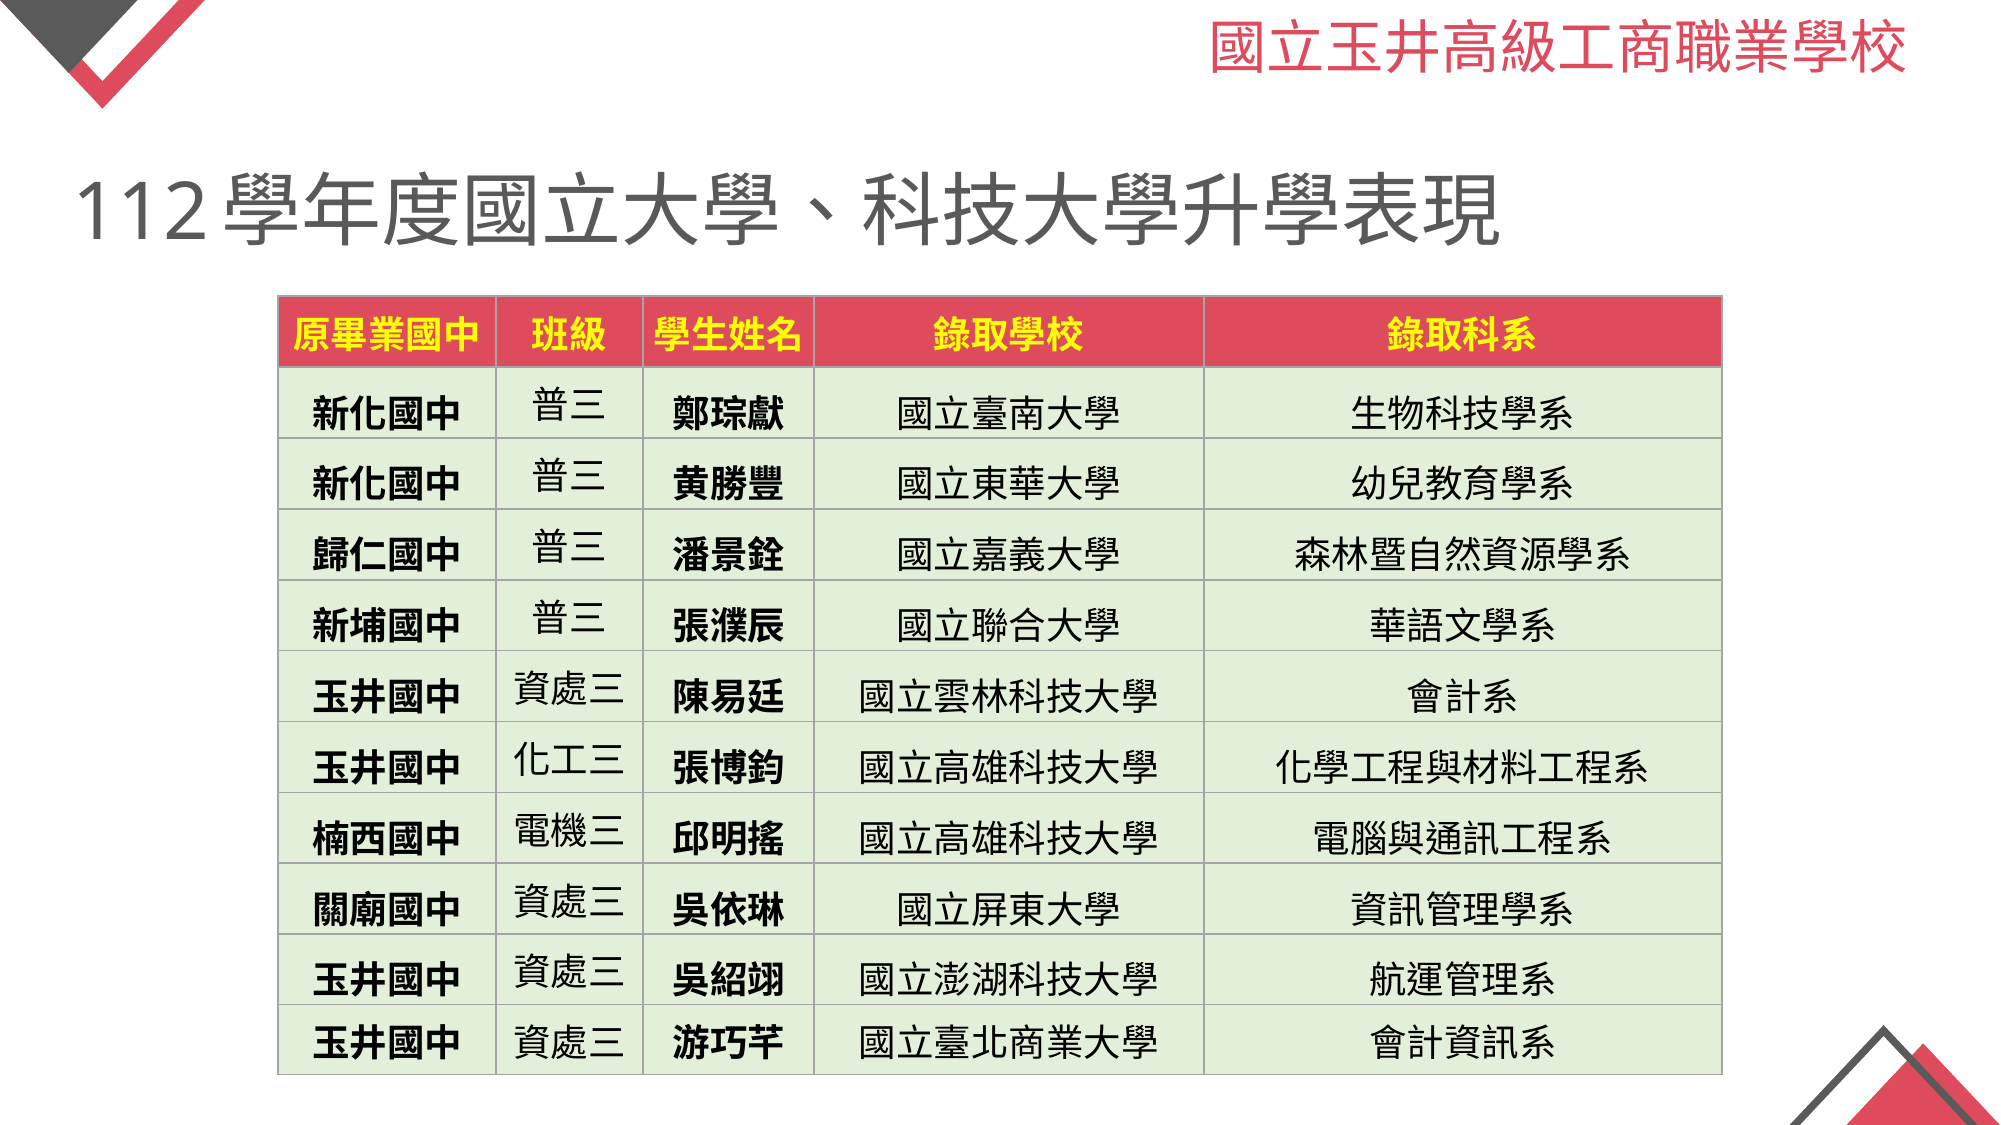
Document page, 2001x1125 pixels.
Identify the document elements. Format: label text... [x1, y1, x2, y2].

table_cell 會計系 [1205, 651, 1721, 721]
table_cell 吳依琳 [644, 864, 813, 933]
table_cell 國立澎湖科技大學 [815, 935, 1203, 1004]
table_cell 玉井國中 [279, 1005, 495, 1074]
table_cell 新化國中 [279, 368, 495, 437]
table_cell 資訊管理學系 [1205, 864, 1721, 933]
table_cell 玉井國中 [279, 935, 495, 1004]
table_cell 玉井國中 [279, 651, 495, 721]
table_cell 邱明搖 [644, 793, 813, 862]
table_cell 陳易廷 [644, 651, 813, 721]
table_cell 張博鈞 [644, 722, 813, 792]
table_header 班級 [497, 297, 642, 366]
table_cell 資處三 [497, 935, 642, 1004]
table_cell 黄勝豐 [644, 439, 813, 508]
table_cell 國立高雄科技大學 [815, 722, 1203, 792]
text_box [1789, 1025, 2000, 1125]
table_cell 國立嘉義大學 [815, 510, 1203, 579]
table_cell 新化國中 [279, 439, 495, 508]
table_cell 楠西國中 [279, 793, 495, 862]
table_header 學生姓名 [644, 297, 813, 366]
table_cell 吳紹翊 [644, 935, 813, 1004]
table_cell 化工三 [497, 722, 642, 792]
table_cell 普三 [497, 368, 642, 437]
table_cell 國立屏東大學 [815, 864, 1203, 933]
table_cell 國立臺北商業大學 [815, 1005, 1203, 1074]
table_cell 國立高雄科技大學 [815, 793, 1203, 862]
table_cell 幼兒教育學系 [1205, 439, 1721, 508]
table_cell 潘景銓 [644, 510, 813, 579]
table_cell 電機三 [497, 793, 642, 862]
table_cell 資處三 [497, 1005, 642, 1074]
table_cell 關廟國中 [279, 864, 495, 933]
table_cell 生物科技學系 [1205, 368, 1721, 437]
table_cell 普三 [497, 510, 642, 579]
table_cell 資處三 [497, 864, 642, 933]
table_cell 森林暨自然資源學系 [1205, 510, 1721, 579]
table_cell 國立東華大學 [815, 439, 1203, 508]
table_cell 資處三 [497, 651, 642, 721]
table_cell 化學工程與材料工程系 [1205, 722, 1721, 792]
text_box 112學年度國立大學、科技大學升學表現 [15, 110, 1558, 265]
table_header 錄取科系 [1205, 297, 1721, 366]
table_cell 普三 [497, 581, 642, 650]
table_cell 鄭琮獻 [644, 368, 813, 437]
table_cell 游巧芊 [644, 1005, 813, 1074]
table_cell 國立雲林科技大學 [815, 651, 1203, 721]
table_cell 國立聯合大學 [815, 581, 1203, 650]
table_header 錄取學校 [815, 297, 1203, 366]
table_cell 華語文學系 [1205, 581, 1721, 650]
table_cell 玉井國中 [279, 722, 495, 792]
table_cell 普三 [497, 439, 642, 508]
table_cell 新埔國中 [279, 581, 495, 650]
table_cell 航運管理系 [1205, 935, 1721, 1004]
table_cell 歸仁國中 [279, 510, 495, 579]
table_cell 張濮辰 [644, 581, 813, 650]
text_box 國立玉井高級工商職業學校 [1122, 3, 1994, 89]
table_cell 電腦與通訊工程系 [1205, 793, 1721, 862]
table_header 原畢業國中 [279, 297, 495, 366]
table_cell 會計資訊系 [1205, 1005, 1721, 1074]
table_cell 國立臺南大學 [815, 368, 1203, 437]
text_box [0, 0, 205, 109]
